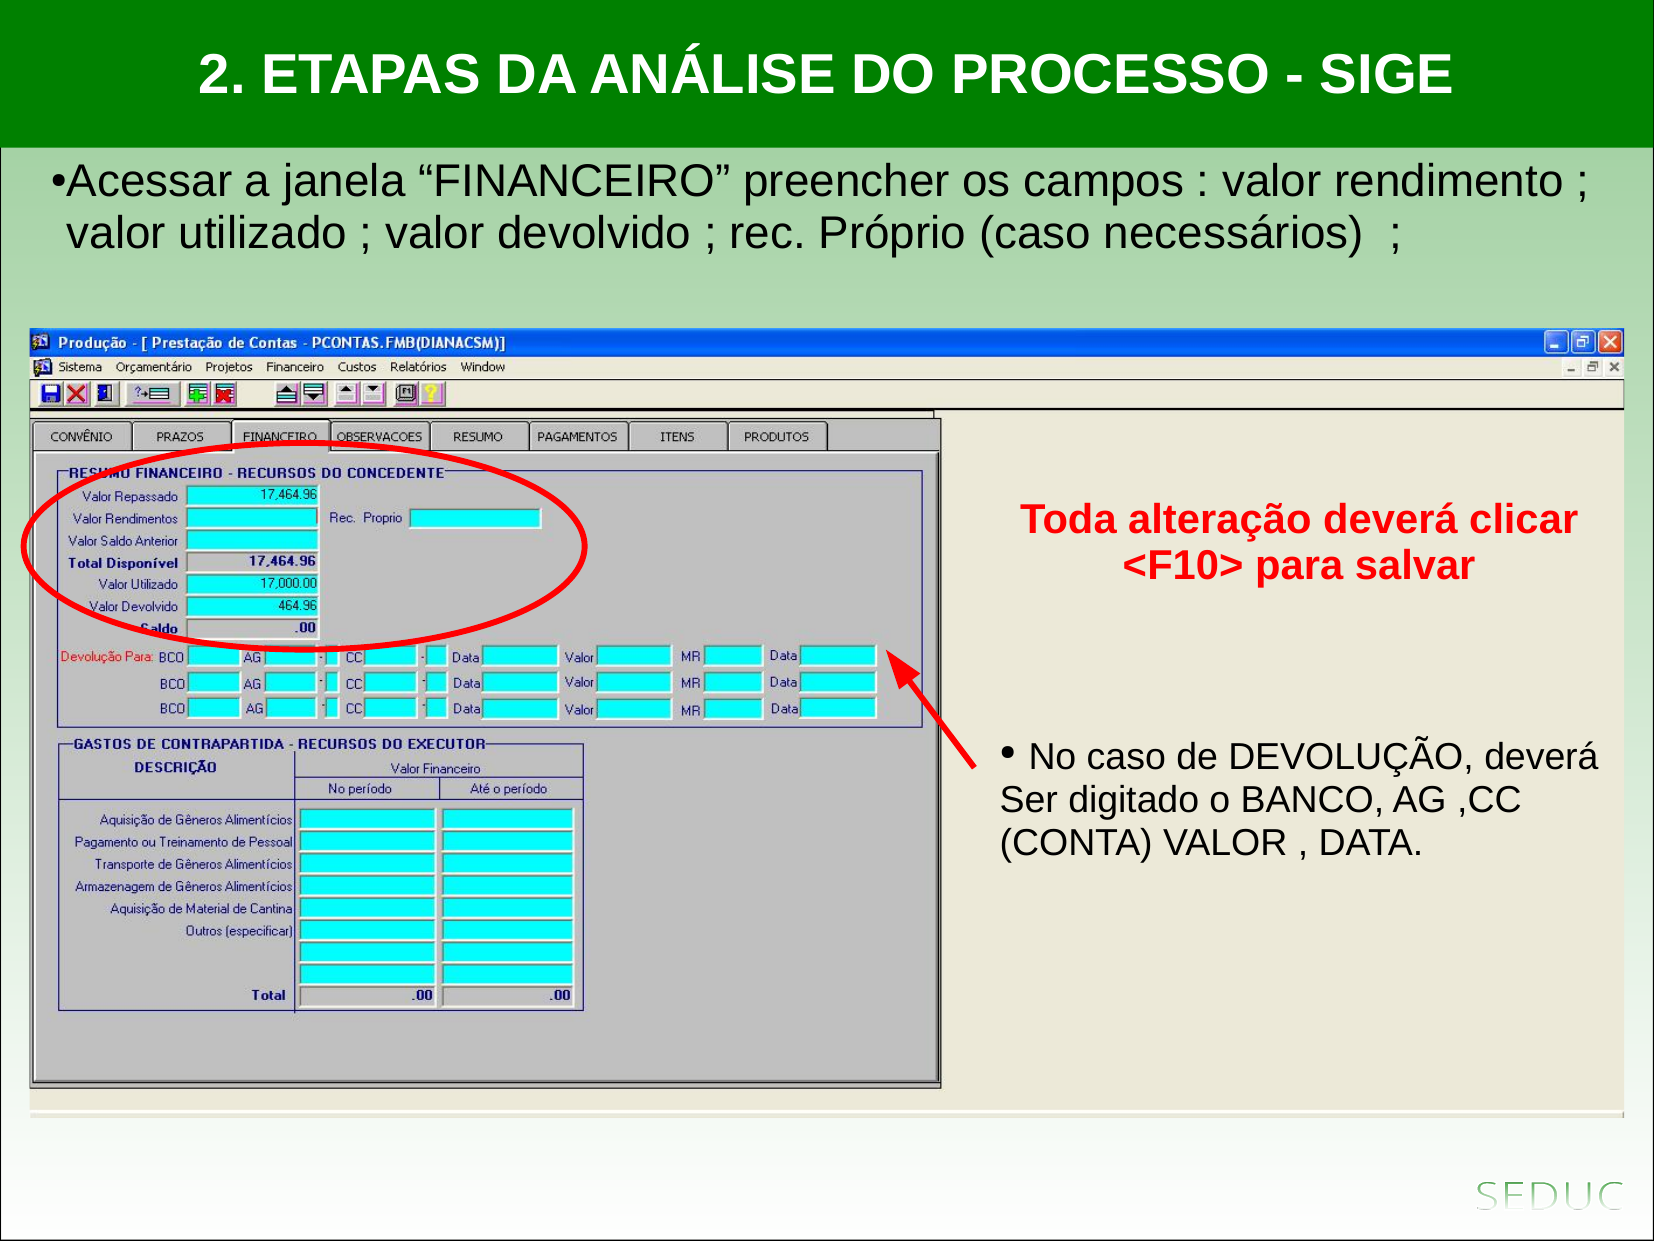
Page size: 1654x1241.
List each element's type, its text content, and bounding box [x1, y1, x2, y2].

text_box SEDUC [1504, 1181, 1524, 1211]
text_box [0, 266, 1654, 1241]
text_box Toda alteração deverá clicar <F10> para salvar No caso de DEVOLUÇÃO, deverá Ser digitado o BANCO, AG ,CC (CONTA) VALOR , DATA. [1003, 442, 1595, 916]
text_box SEDUC [1565, 1181, 1592, 1211]
text_box 2. ETAPAS DA ANÁLISE DO PROCESSO - SIGE [0, 0, 1654, 148]
text_box SEDUC [1598, 1181, 1624, 1211]
text_box SEDUC [1476, 1181, 1498, 1211]
text_box SEDUC [1530, 1181, 1558, 1211]
text_box Acessar a janela “FINANCEIRO” preencher os campos : valor rendimento ; valor utilizado ; valor devolvido ; rec. Próprio (caso necessários) ; [0, 148, 1654, 266]
picture [29, 328, 1625, 1118]
picture [29, 446, 581, 646]
